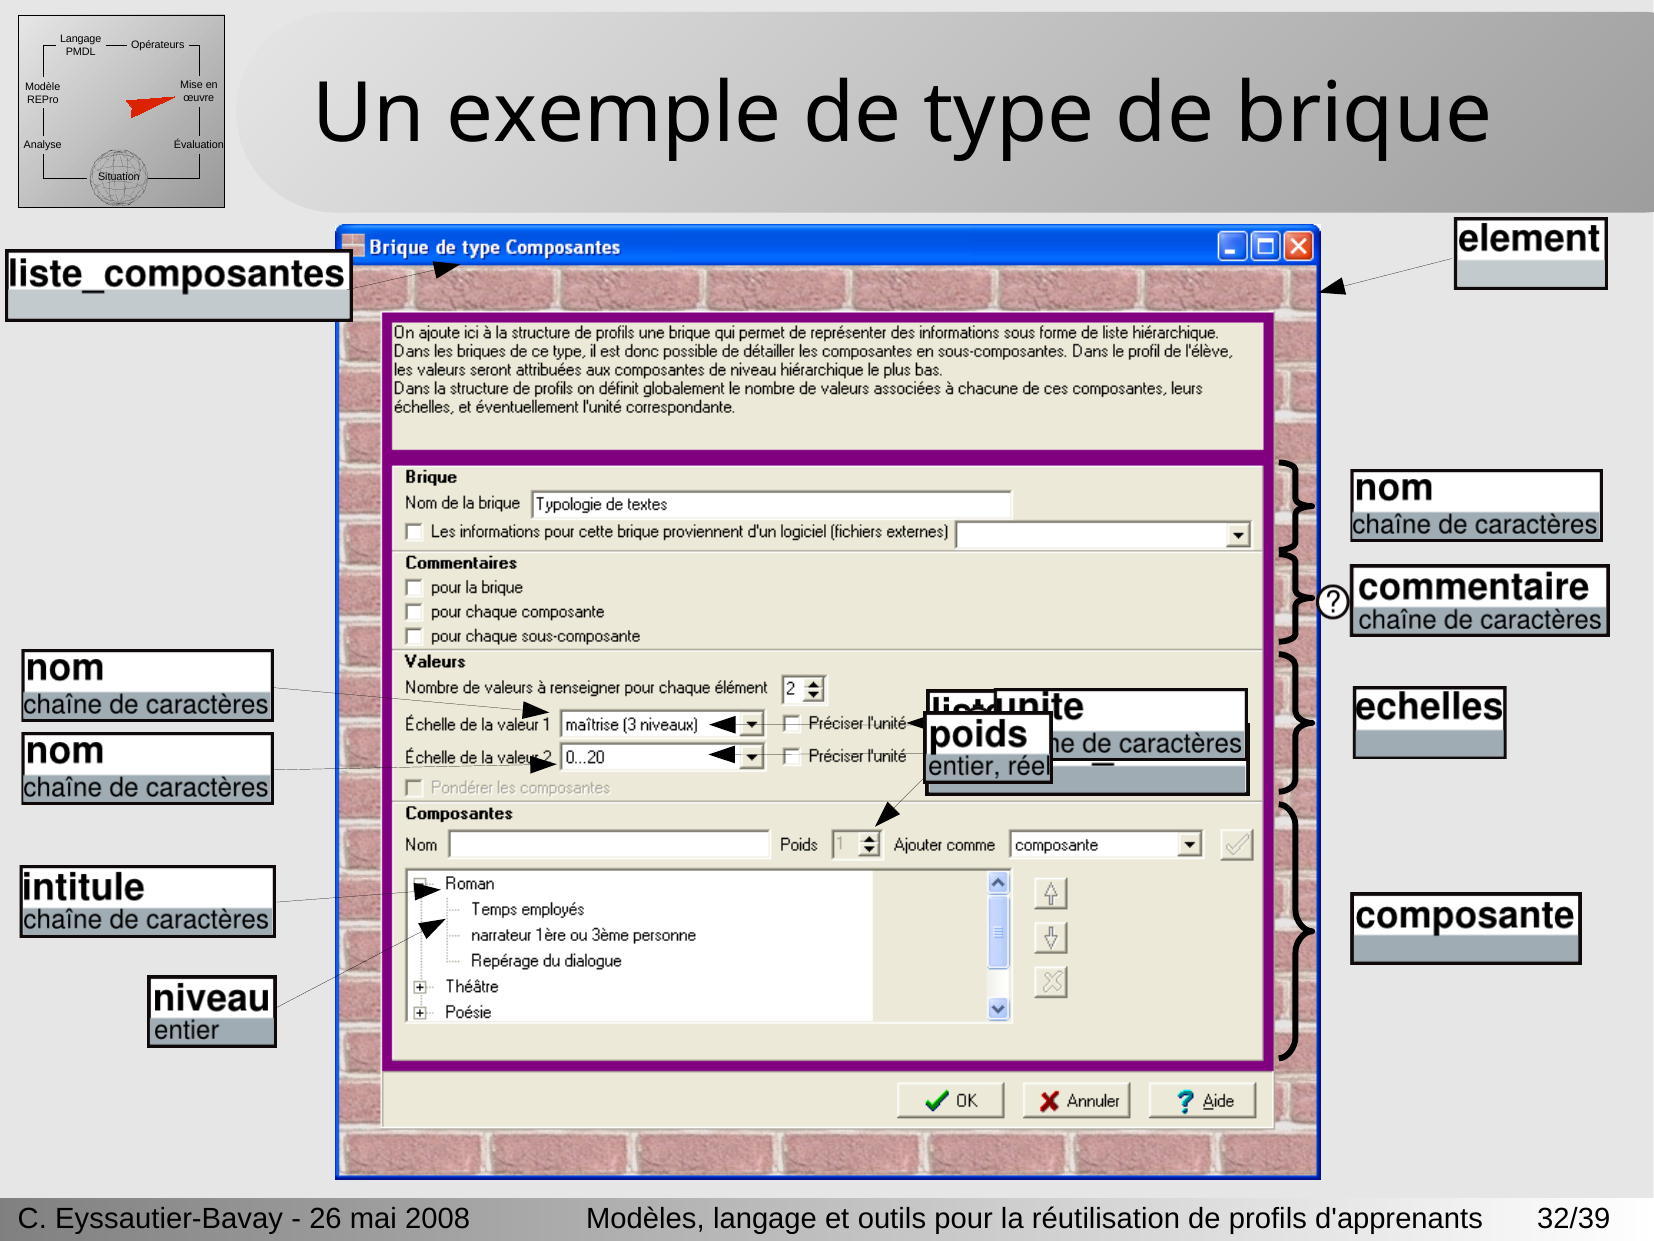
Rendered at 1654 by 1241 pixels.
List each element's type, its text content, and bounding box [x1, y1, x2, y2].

picture [19, 732, 274, 805]
picture [1348, 892, 1582, 965]
picture [19, 865, 276, 938]
chart [12, 13, 228, 213]
text_box [126, 96, 175, 118]
picture [1451, 217, 1608, 290]
title Un exemple de type de brique [312, 6, 1654, 214]
picture [19, 649, 274, 722]
picture [147, 975, 277, 1048]
picture [1348, 469, 1603, 542]
picture [1348, 686, 1509, 759]
picture [5, 224, 1610, 1180]
